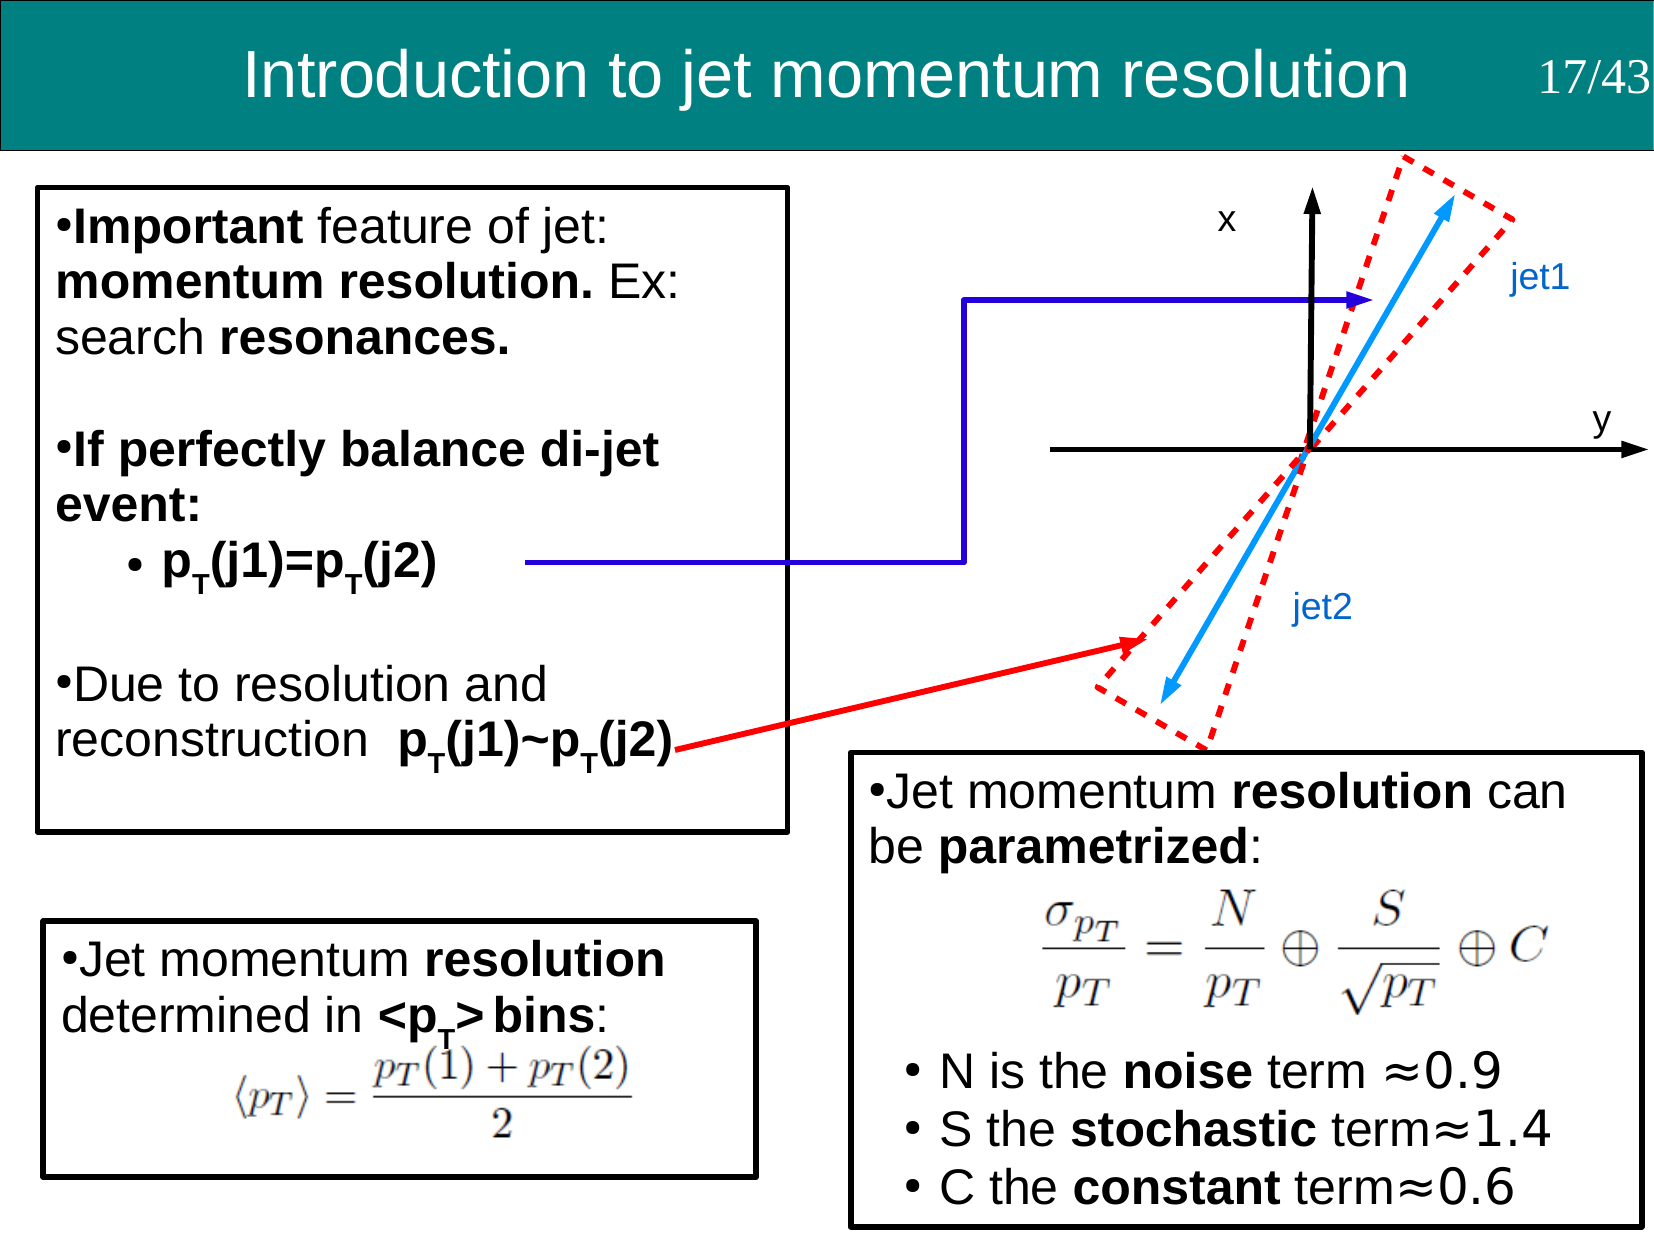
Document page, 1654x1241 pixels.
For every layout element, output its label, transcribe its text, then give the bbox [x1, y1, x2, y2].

text_box Jet momentum resolution can be parametrized: N is the noise term ≈0.9 S the stochastic term≈1.4 C the constant term≈0.6 [850, 752, 1642, 1227]
title Introduction to jet momentum resolution [82, 23, 1571, 125]
text_box x [1200, 187, 1276, 251]
text_box Jet momentum resolution determined in <pT> bins: [43, 921, 756, 1178]
text_box jet2 [1275, 574, 1407, 638]
text_box y [1575, 387, 1651, 451]
picture [1027, 879, 1576, 1037]
text_box Important feature of jet: momentum resolution. Ex: search resonances. If perfectly balance di-jet event: pT(j1)=pT(j2) Due to resolution and reconstruction pT(j1)~pT(j2) [37, 187, 788, 832]
text_box jet1 [1492, 245, 1613, 309]
